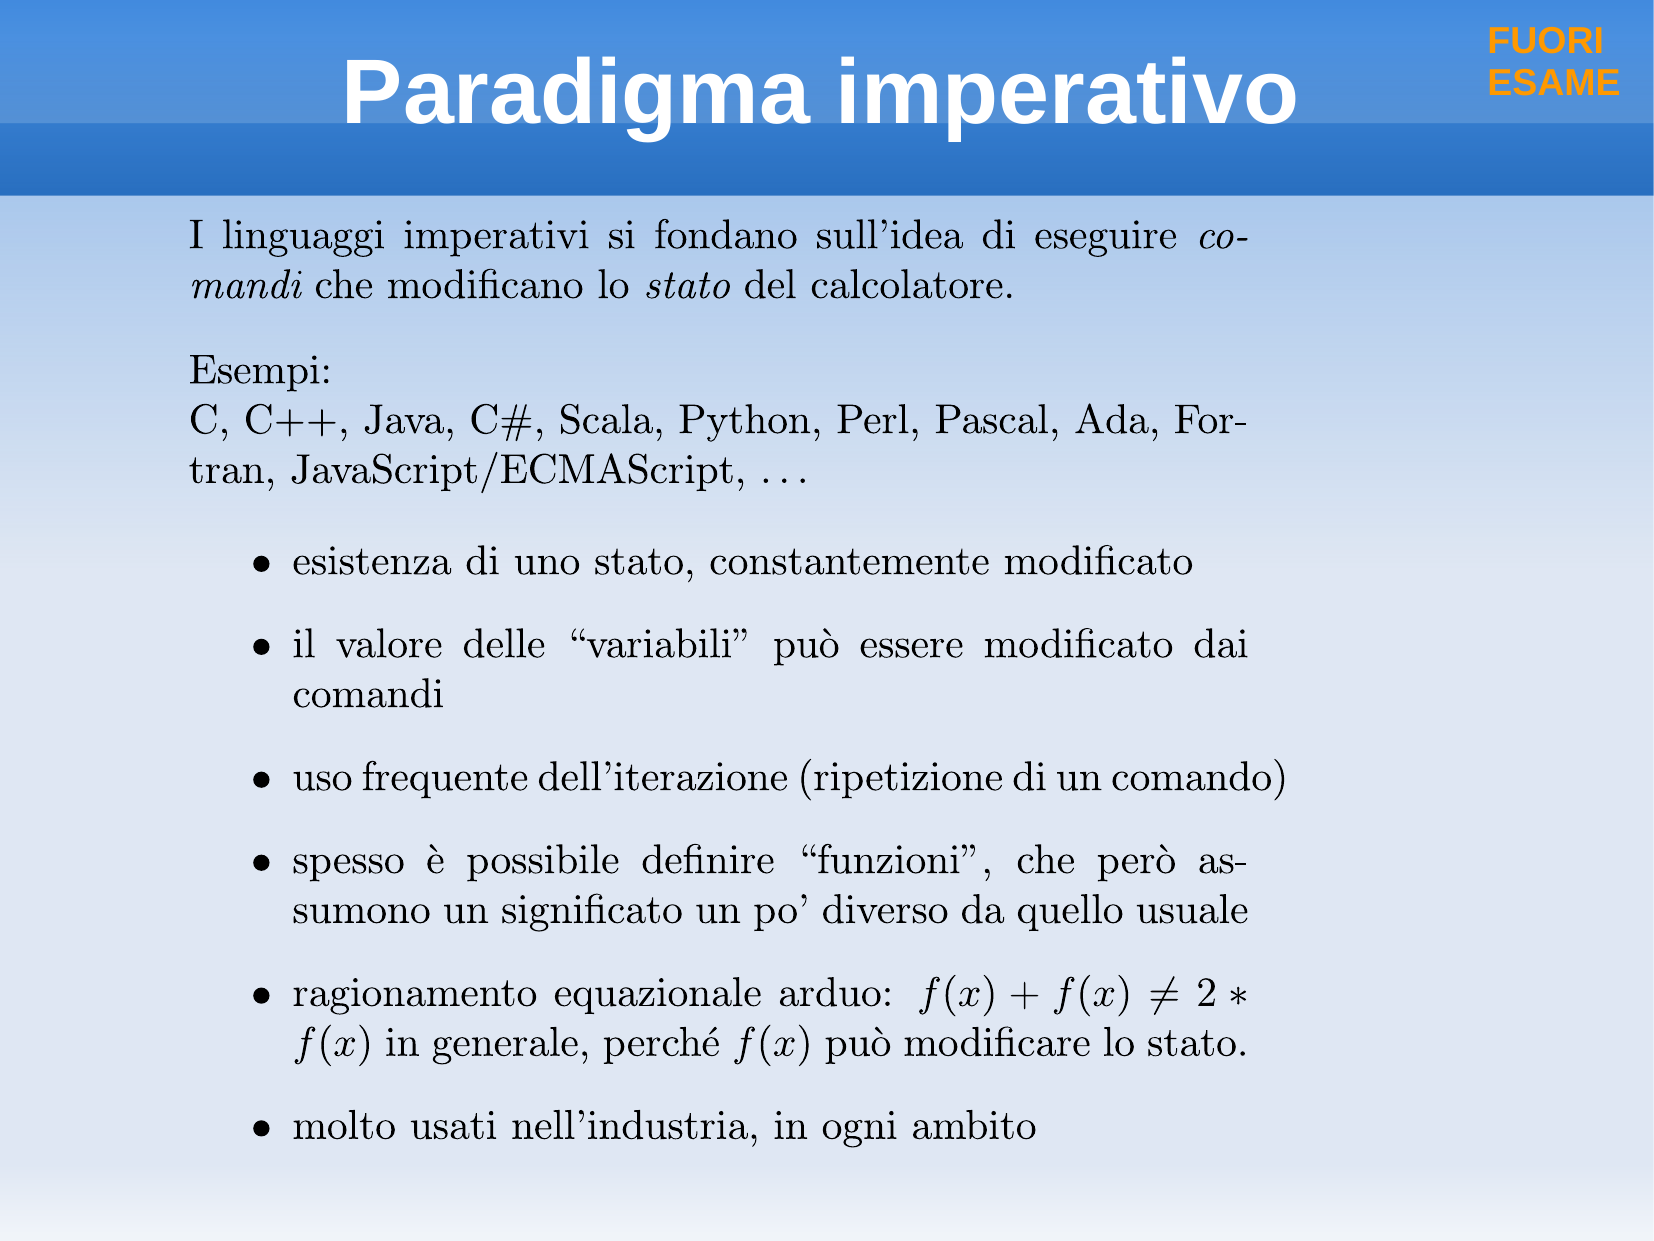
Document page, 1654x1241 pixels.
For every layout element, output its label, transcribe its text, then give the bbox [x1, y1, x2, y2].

text_box FUORI ESAME [1472, 11, 1636, 111]
picture [0, 0, 1654, 1241]
text_box [188, 218, 1289, 1148]
title Paradigma imperativo [76, 0, 1565, 196]
